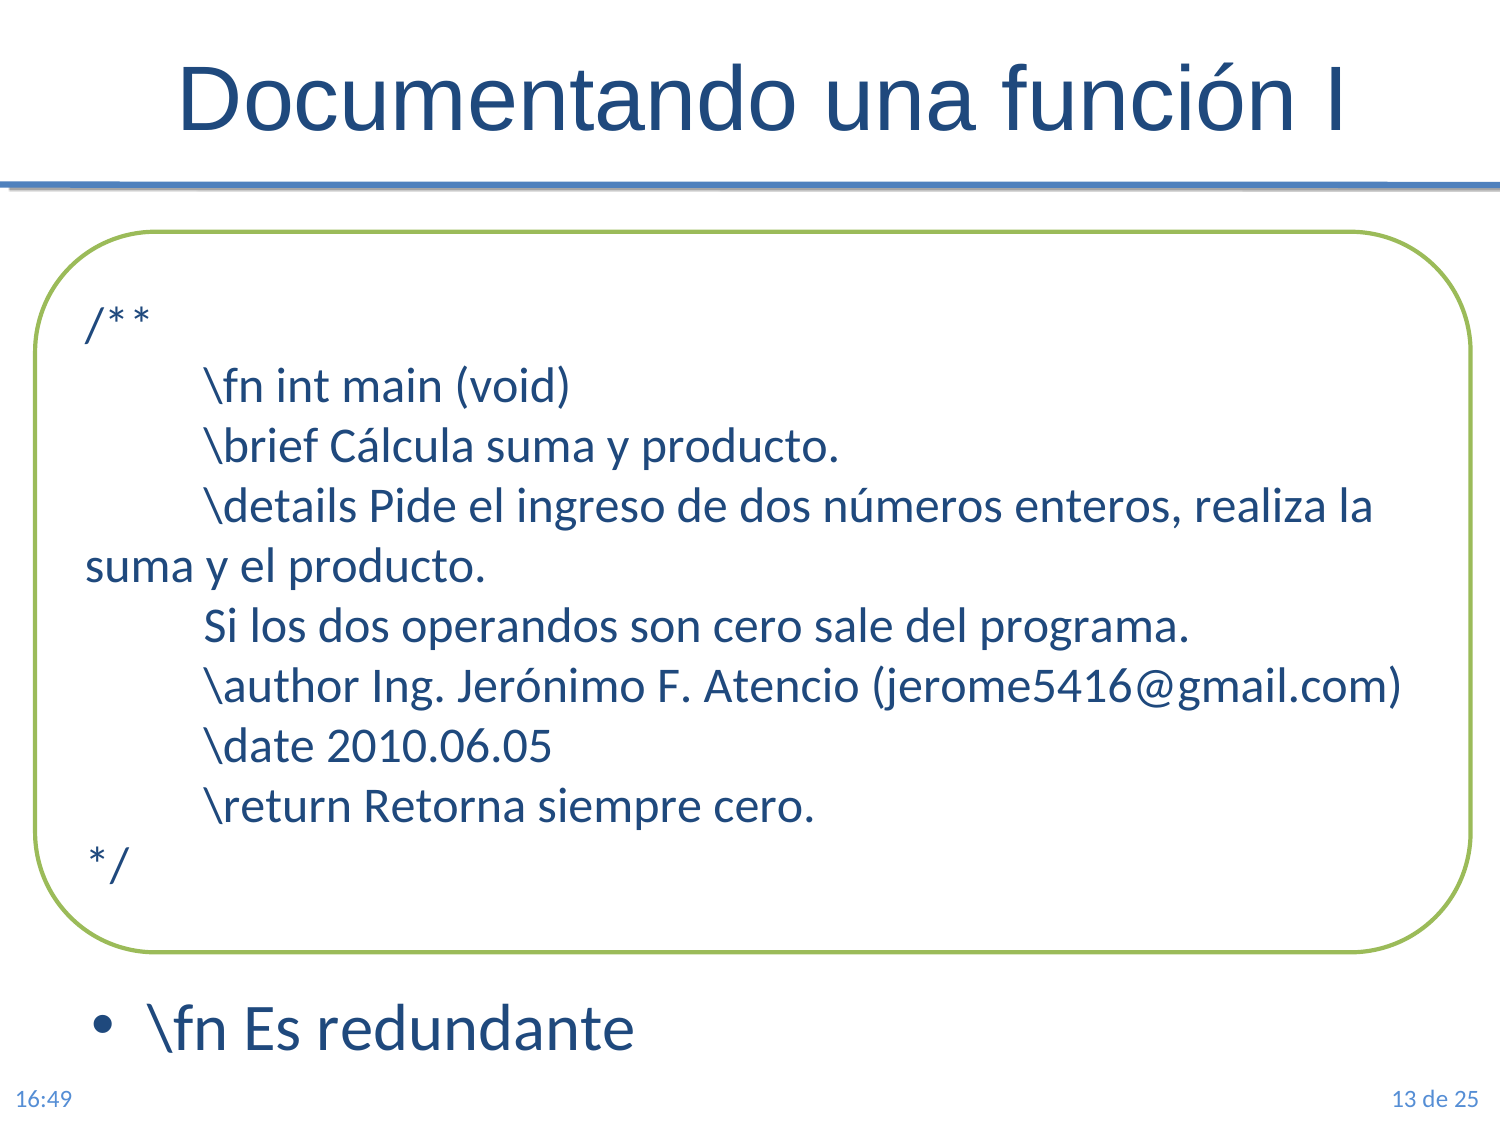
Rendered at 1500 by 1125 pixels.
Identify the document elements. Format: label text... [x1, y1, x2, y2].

text_box Documentando una función I [88, 0, 1439, 181]
text_box 16:49 [0, 1070, 124, 1125]
text_box /** \fn int main (void) \brief Cálcula suma y producto. \details Pide el ingreso de dos números enteros, realiza la suma y el producto. Si los dos operandos son cero sale del programa. \author Ing. Jerónimo F. Atencio (jerome5416@gmail.com) \date 2010.06.05 \return Retorna siempre cero. */ [35, 231, 1471, 953]
text_box <number> de 25 [1352, 1070, 1500, 1125]
text_box \fn Es redundante [76, 976, 1427, 1053]
